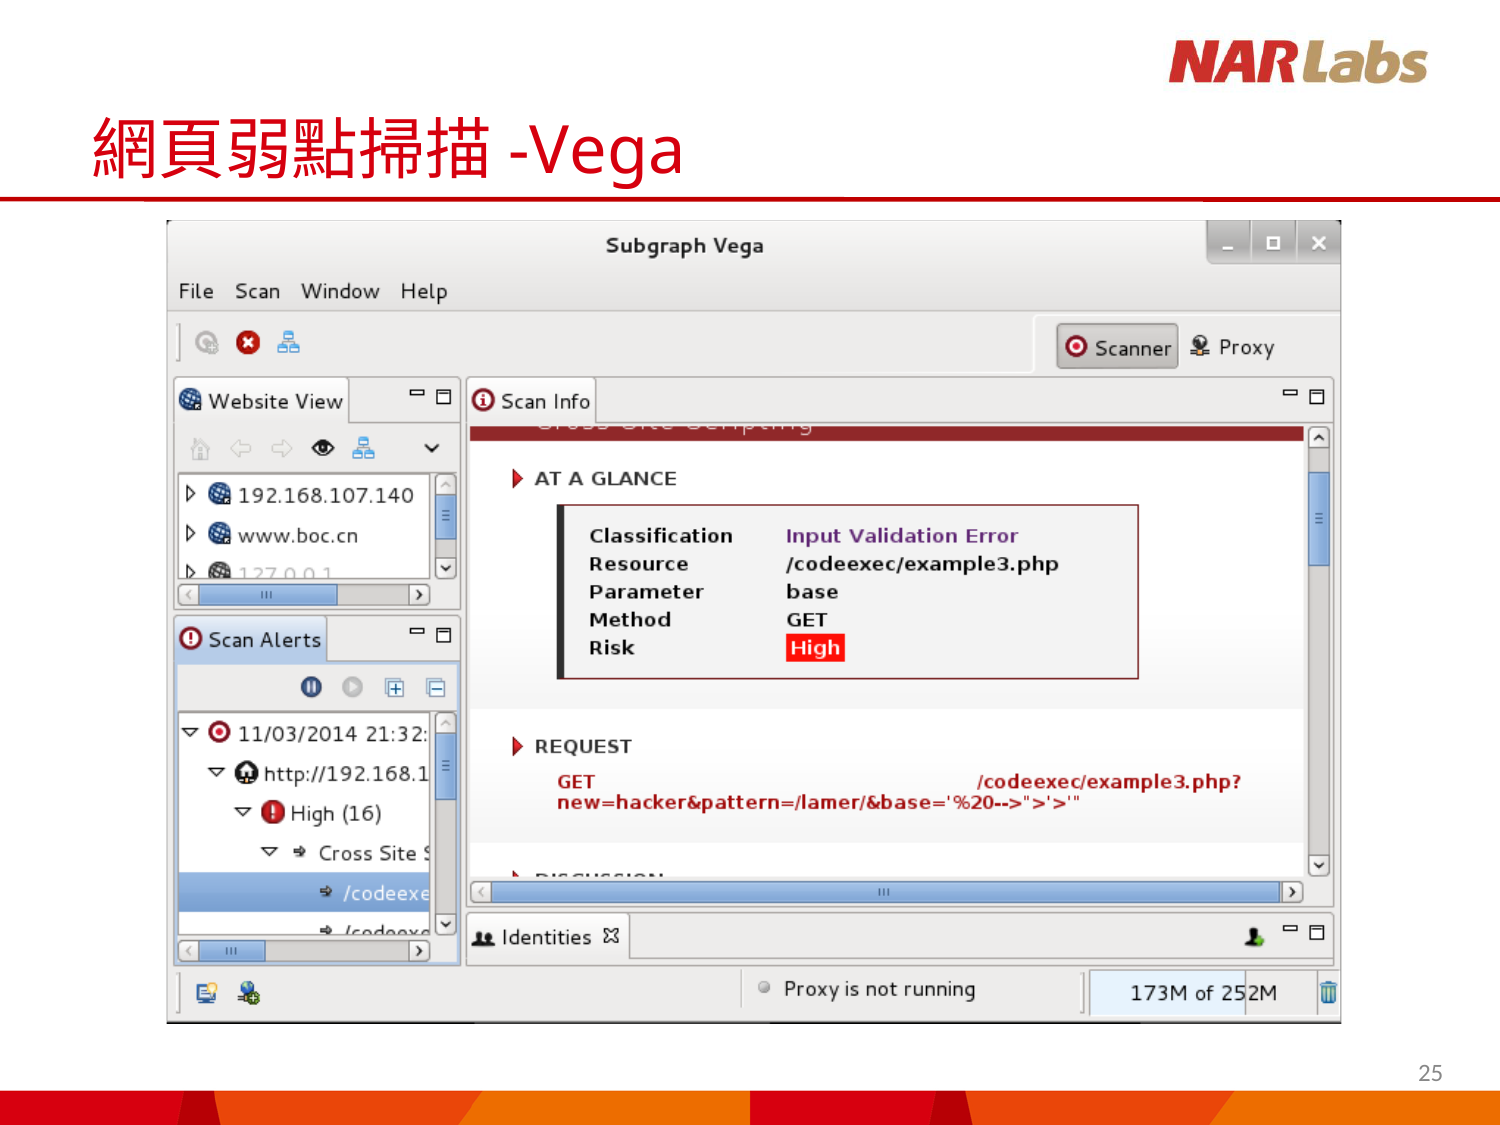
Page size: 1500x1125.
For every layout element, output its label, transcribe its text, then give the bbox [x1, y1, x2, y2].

text_box [167, 220, 1341, 1023]
text_box 21 [1414, 1056, 1448, 1090]
title 網頁弱點掃描-Vega [89, 107, 1411, 189]
